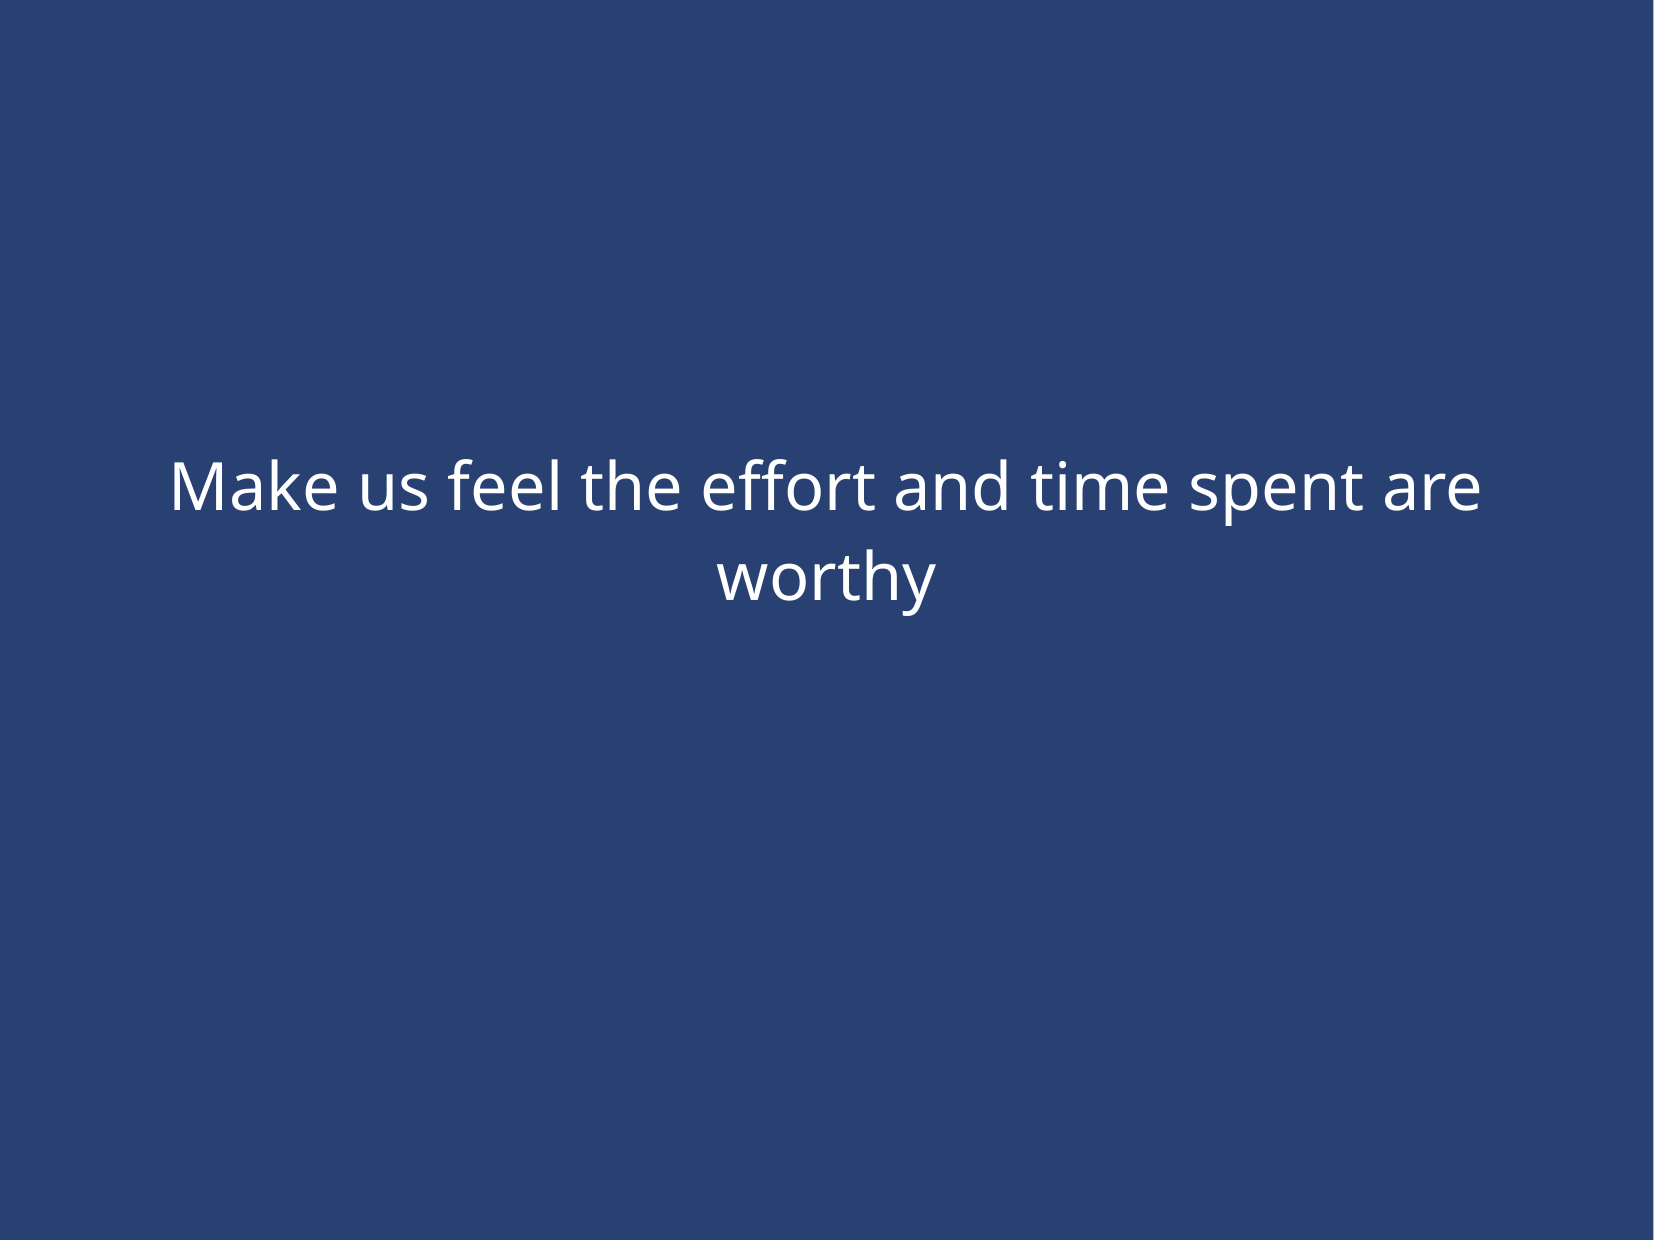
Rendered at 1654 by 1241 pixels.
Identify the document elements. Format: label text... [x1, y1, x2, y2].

subtitle Make us feel the effort and time spent are worthy [82, 49, 1571, 1109]
